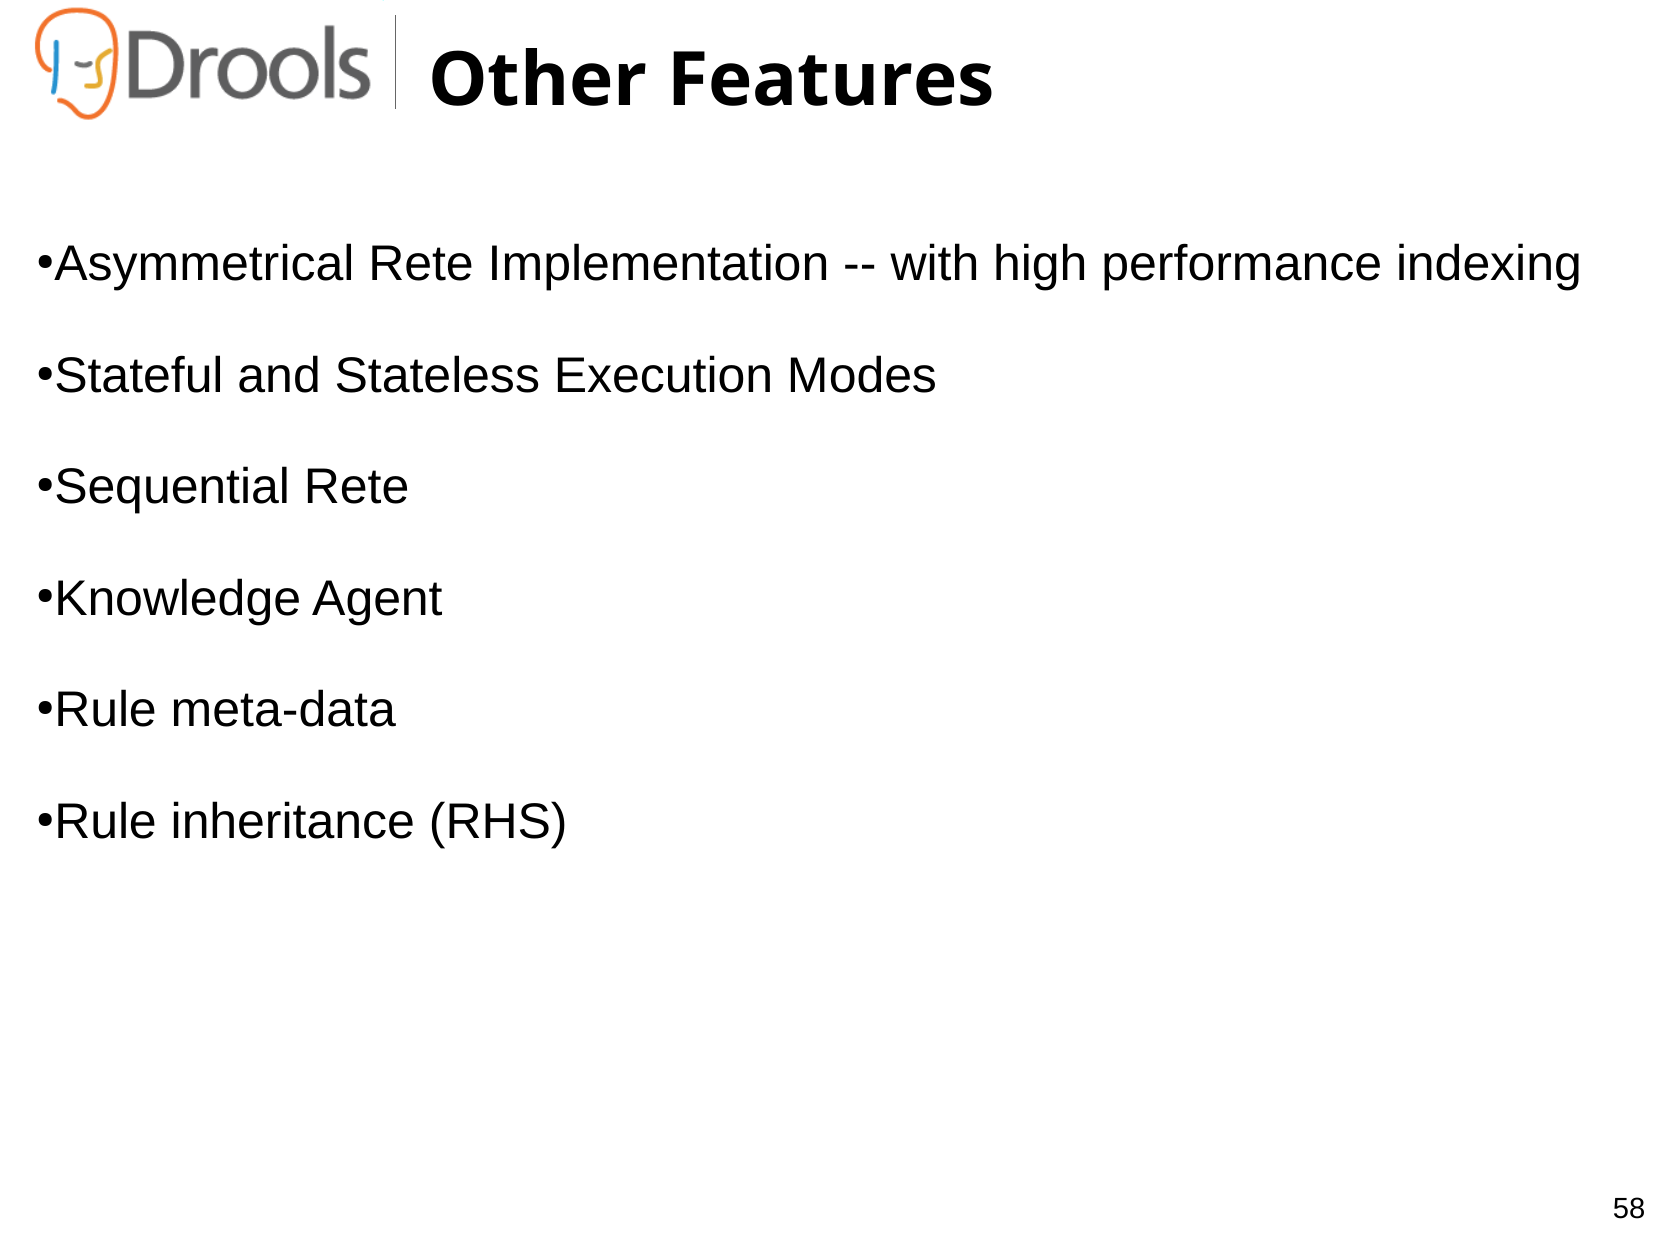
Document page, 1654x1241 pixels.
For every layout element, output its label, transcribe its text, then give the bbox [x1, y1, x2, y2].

text_box Asymmetrical Rete Implementation -- with high performance indexing Stateful and Stateless Execution Modes Sequential Rete Knowledge Agent Rule meta-data Rule inheritance (RHS) [21, 227, 1625, 1093]
title Other Features [413, 17, 1447, 139]
picture [29, 0, 384, 126]
